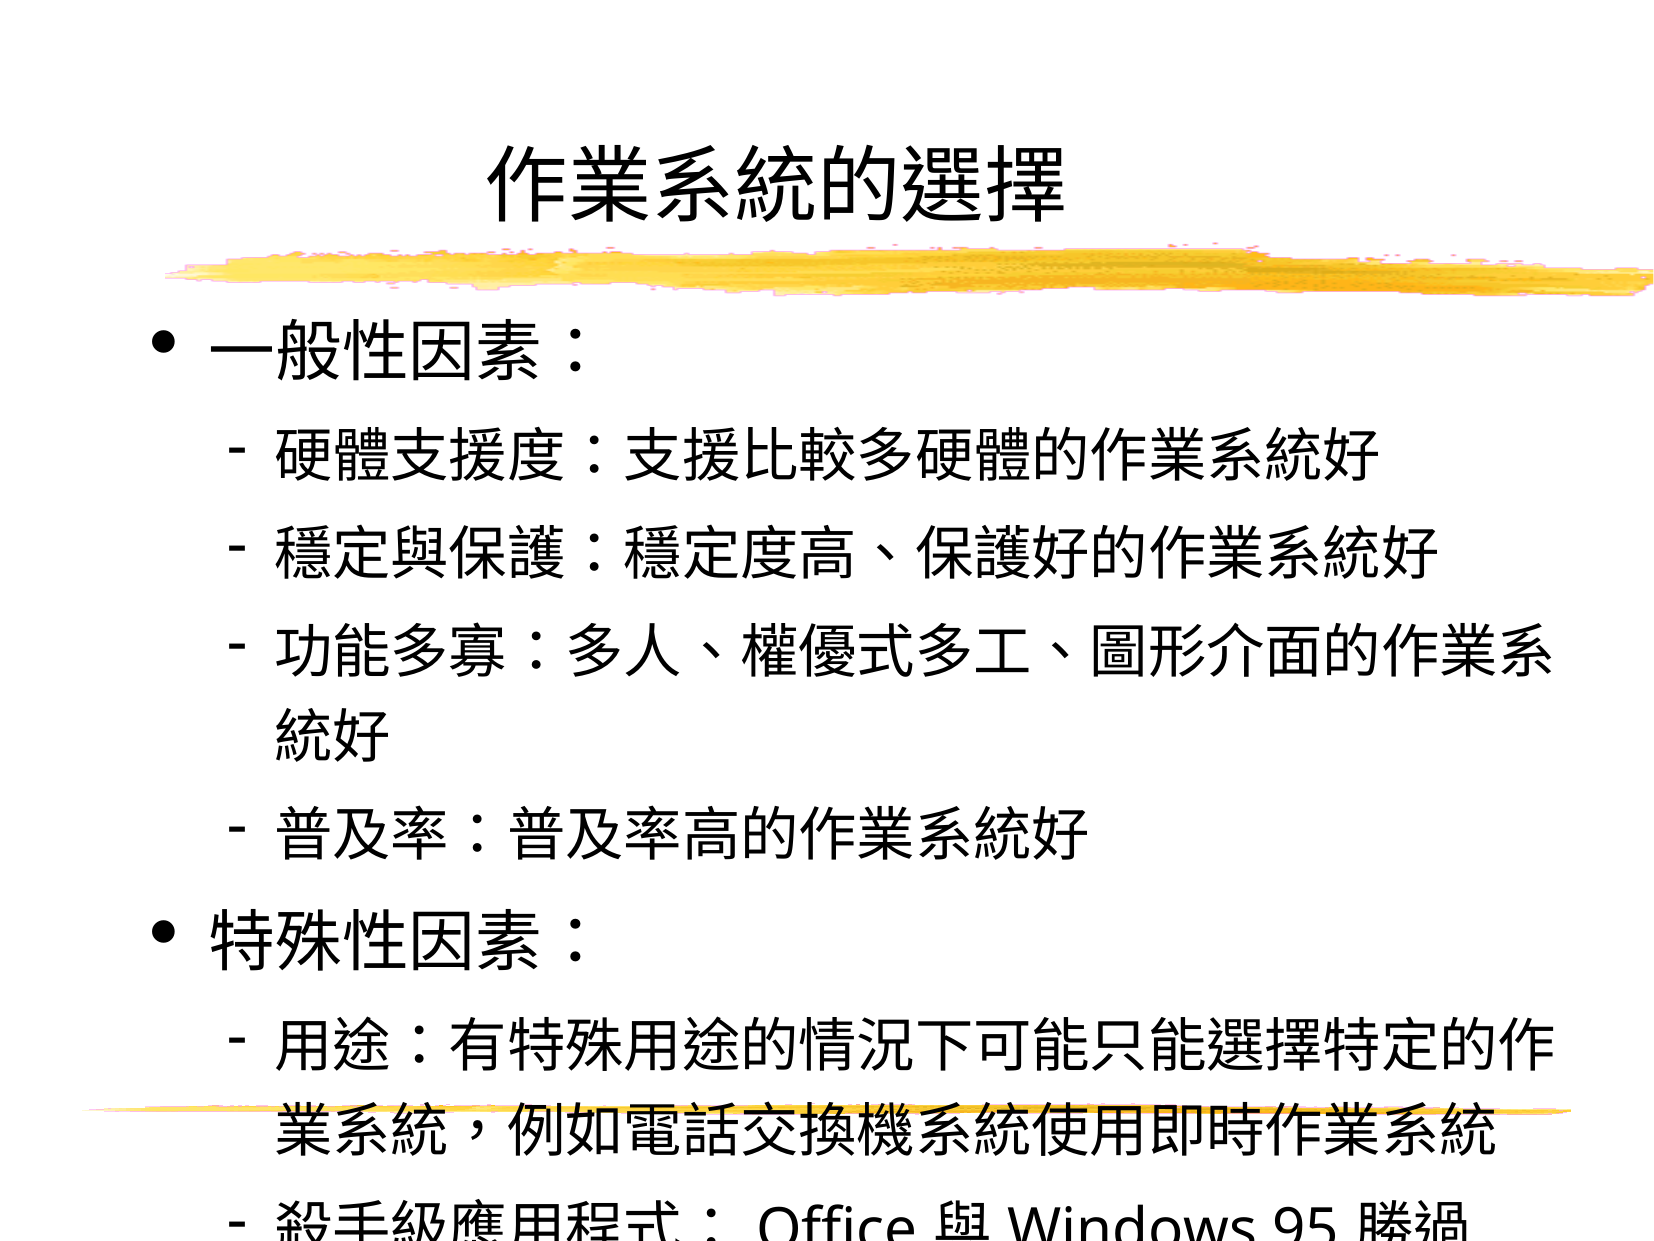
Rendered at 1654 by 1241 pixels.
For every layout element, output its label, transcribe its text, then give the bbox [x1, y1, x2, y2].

picture [165, 237, 1654, 308]
picture [82, 1102, 137, 1117]
list 一般性因素： 硬體支援度：支援比較多硬體的作業系統好 穩定與保護：穩定度高、保護好的作業系統好 功能多寡：多人、權優式多工、圖形介面的作業系統好 普及率：普及率高的作業系統好 特殊性因素： 用途：有特殊用途的情況下可能只能選擇特定的作業系統，例如電話交換機系統使用即時作業系統 殺手級應用程式：Office與Windows 95勝過OS2 [137, 289, 1604, 1163]
title 作業系統的選擇 [73, 41, 1479, 249]
